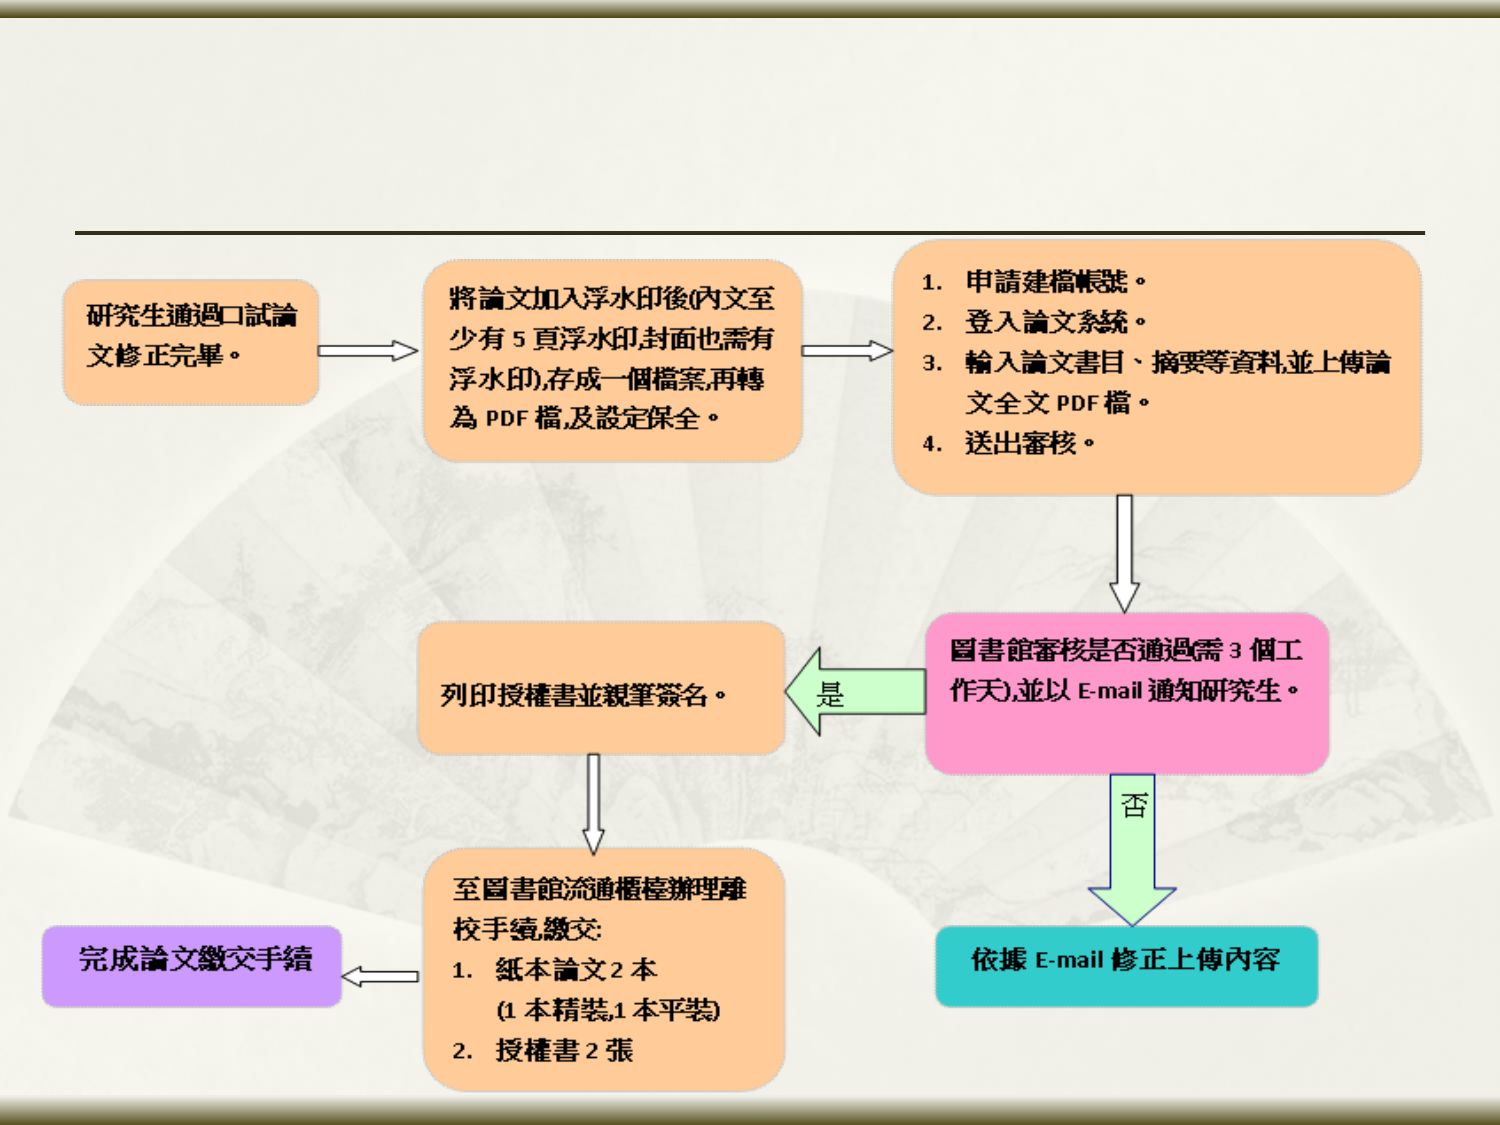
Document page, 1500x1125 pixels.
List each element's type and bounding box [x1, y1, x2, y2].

picture [41, 231, 1436, 1095]
